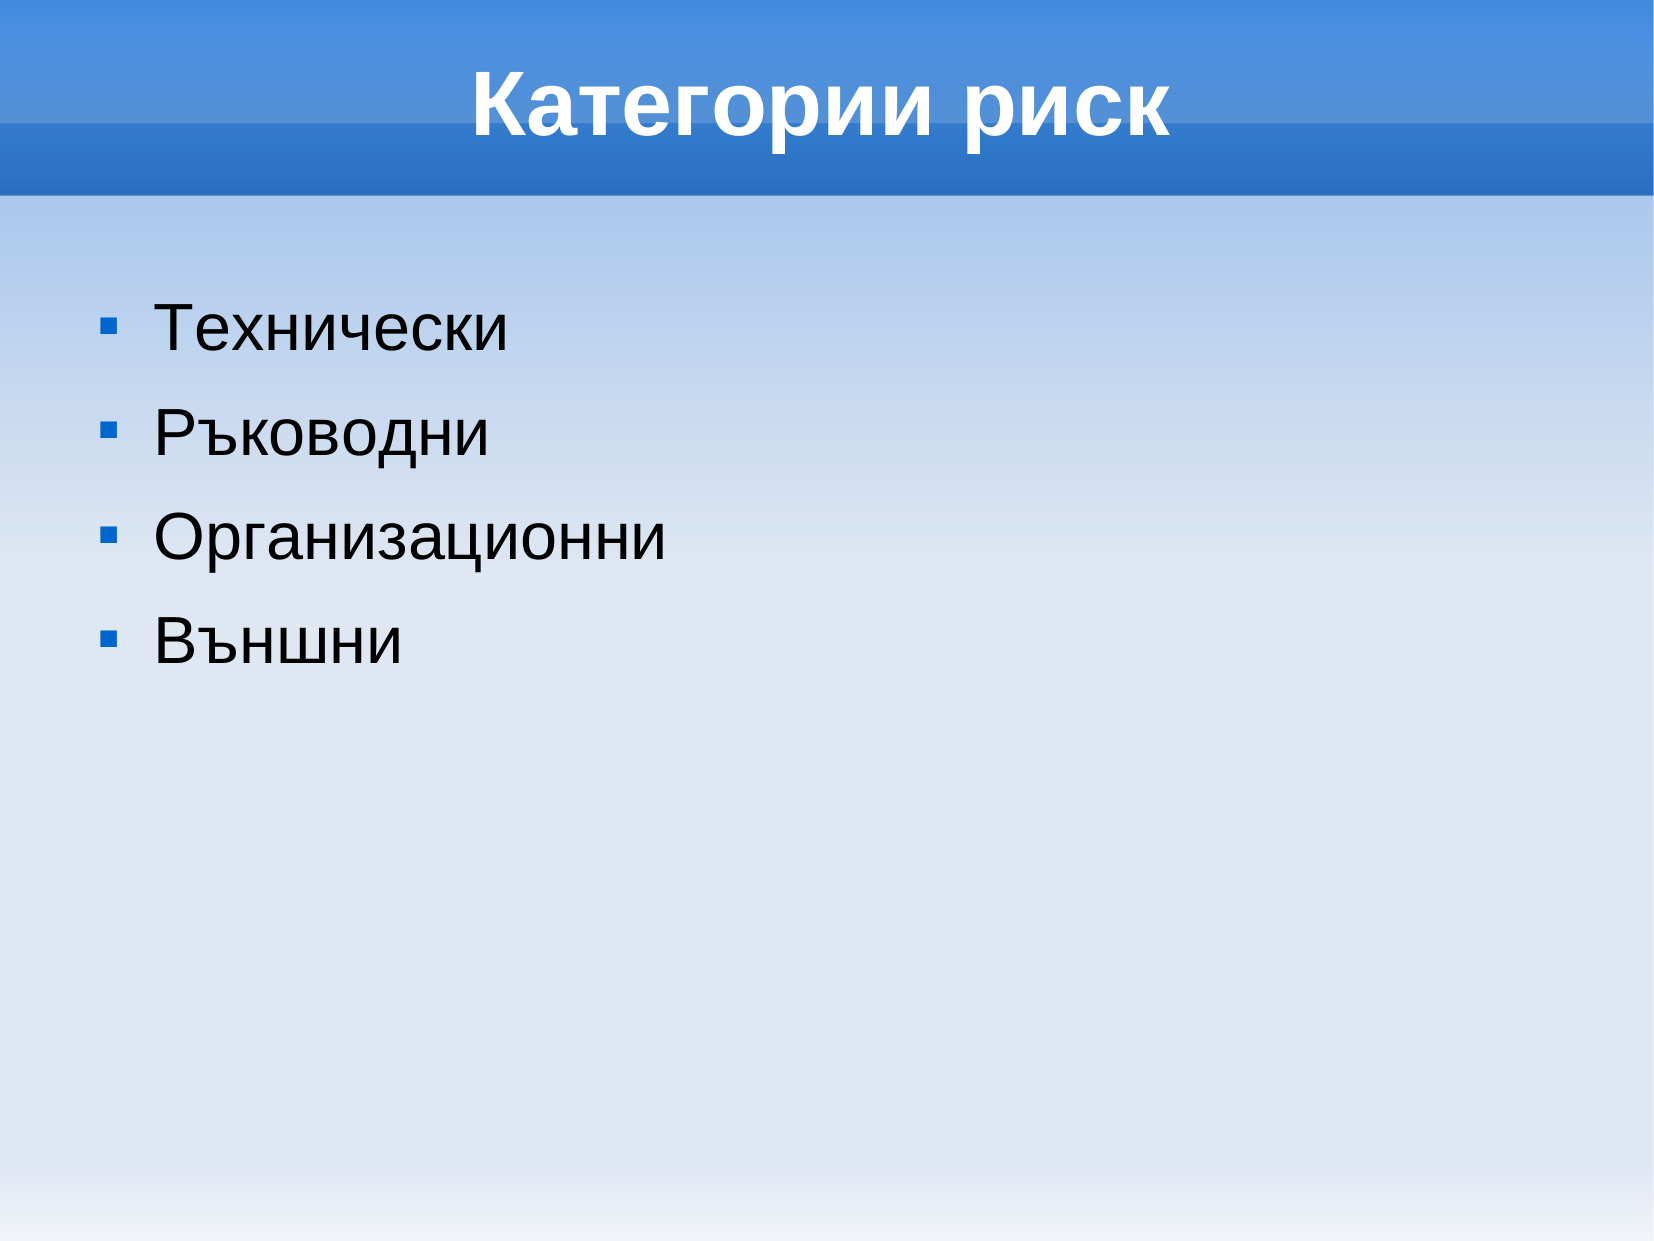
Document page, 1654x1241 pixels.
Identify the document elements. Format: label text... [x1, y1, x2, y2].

picture [0, 0, 1654, 1241]
title Категории риск [76, 0, 1565, 208]
list Технически Ръководни Организационни Външни [82, 290, 1571, 1109]
